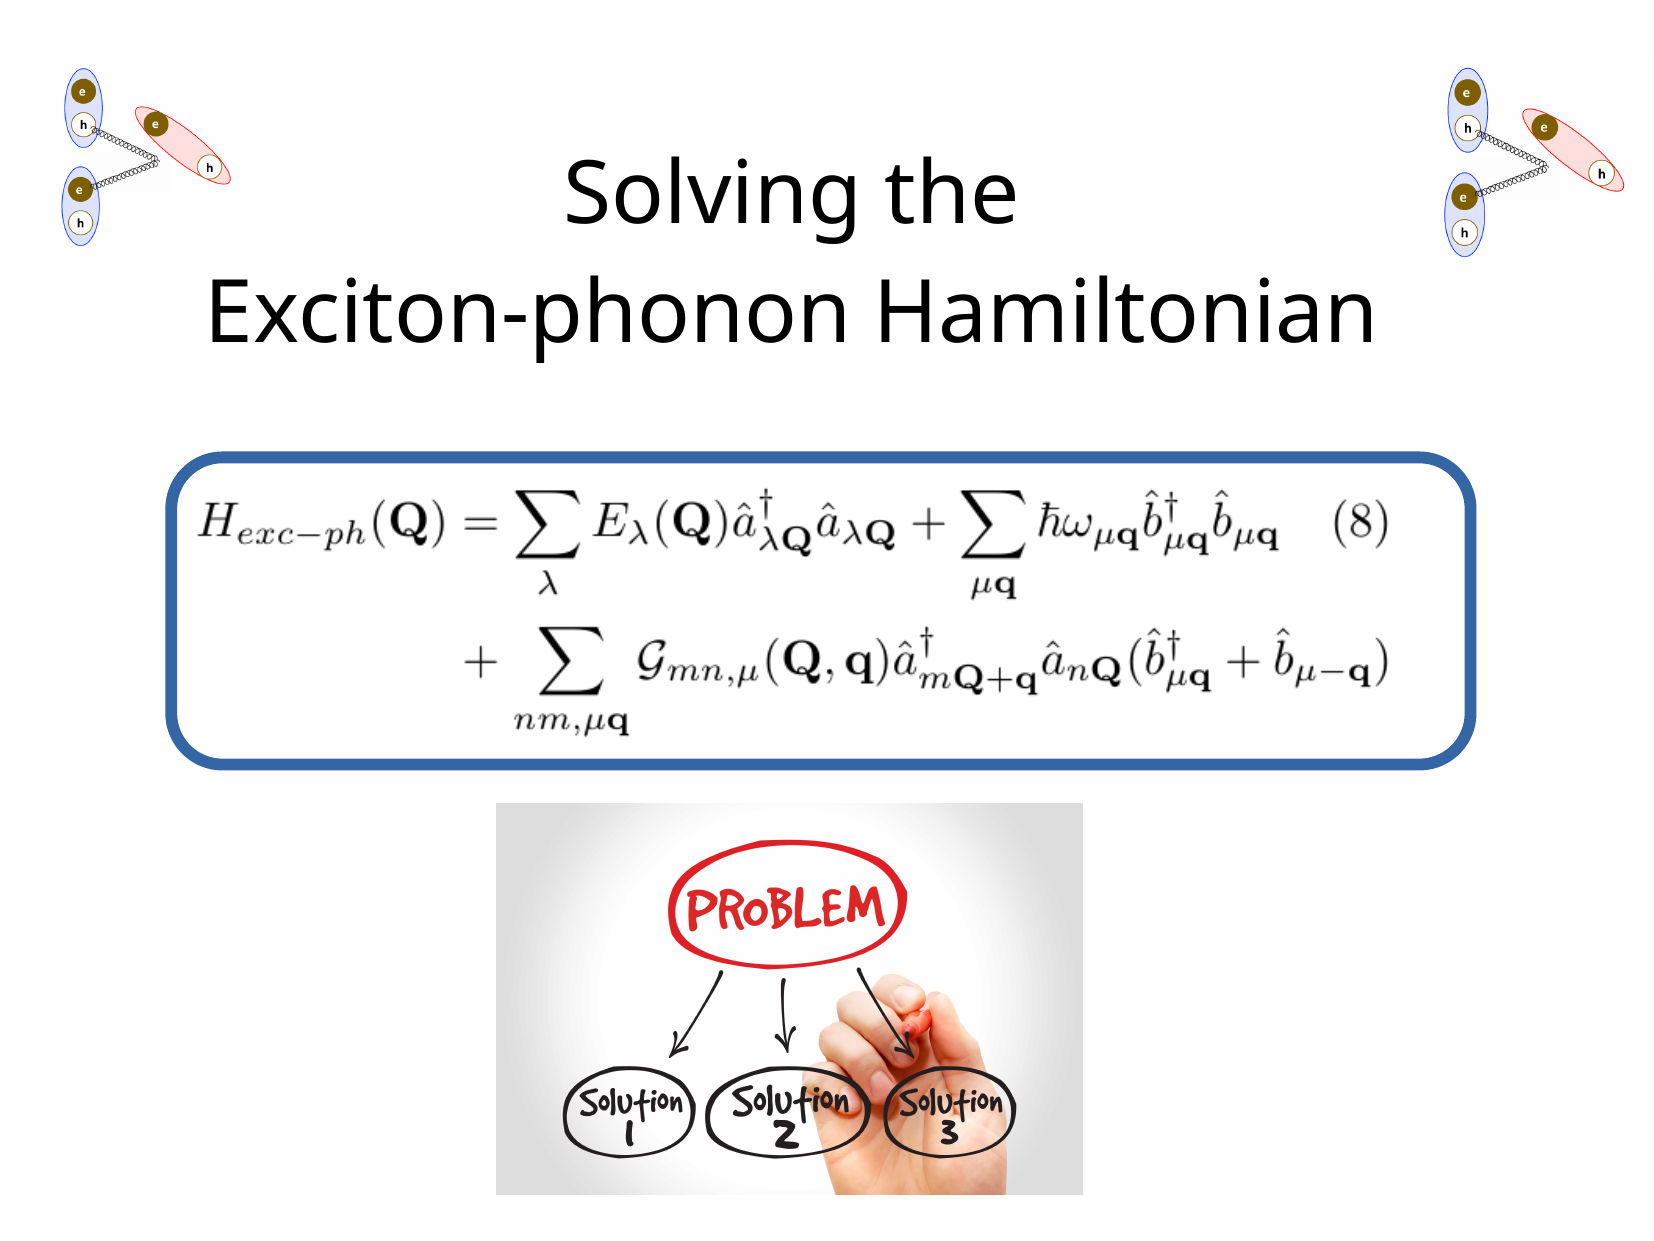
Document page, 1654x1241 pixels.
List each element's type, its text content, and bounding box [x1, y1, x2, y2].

picture [178, 464, 1423, 758]
picture [141, 442, 1423, 789]
title Solving the Exciton-phonon Hamiltonian [200, 106, 1406, 393]
picture [47, 58, 257, 260]
picture [496, 803, 1083, 1195]
picture [1429, 57, 1652, 272]
